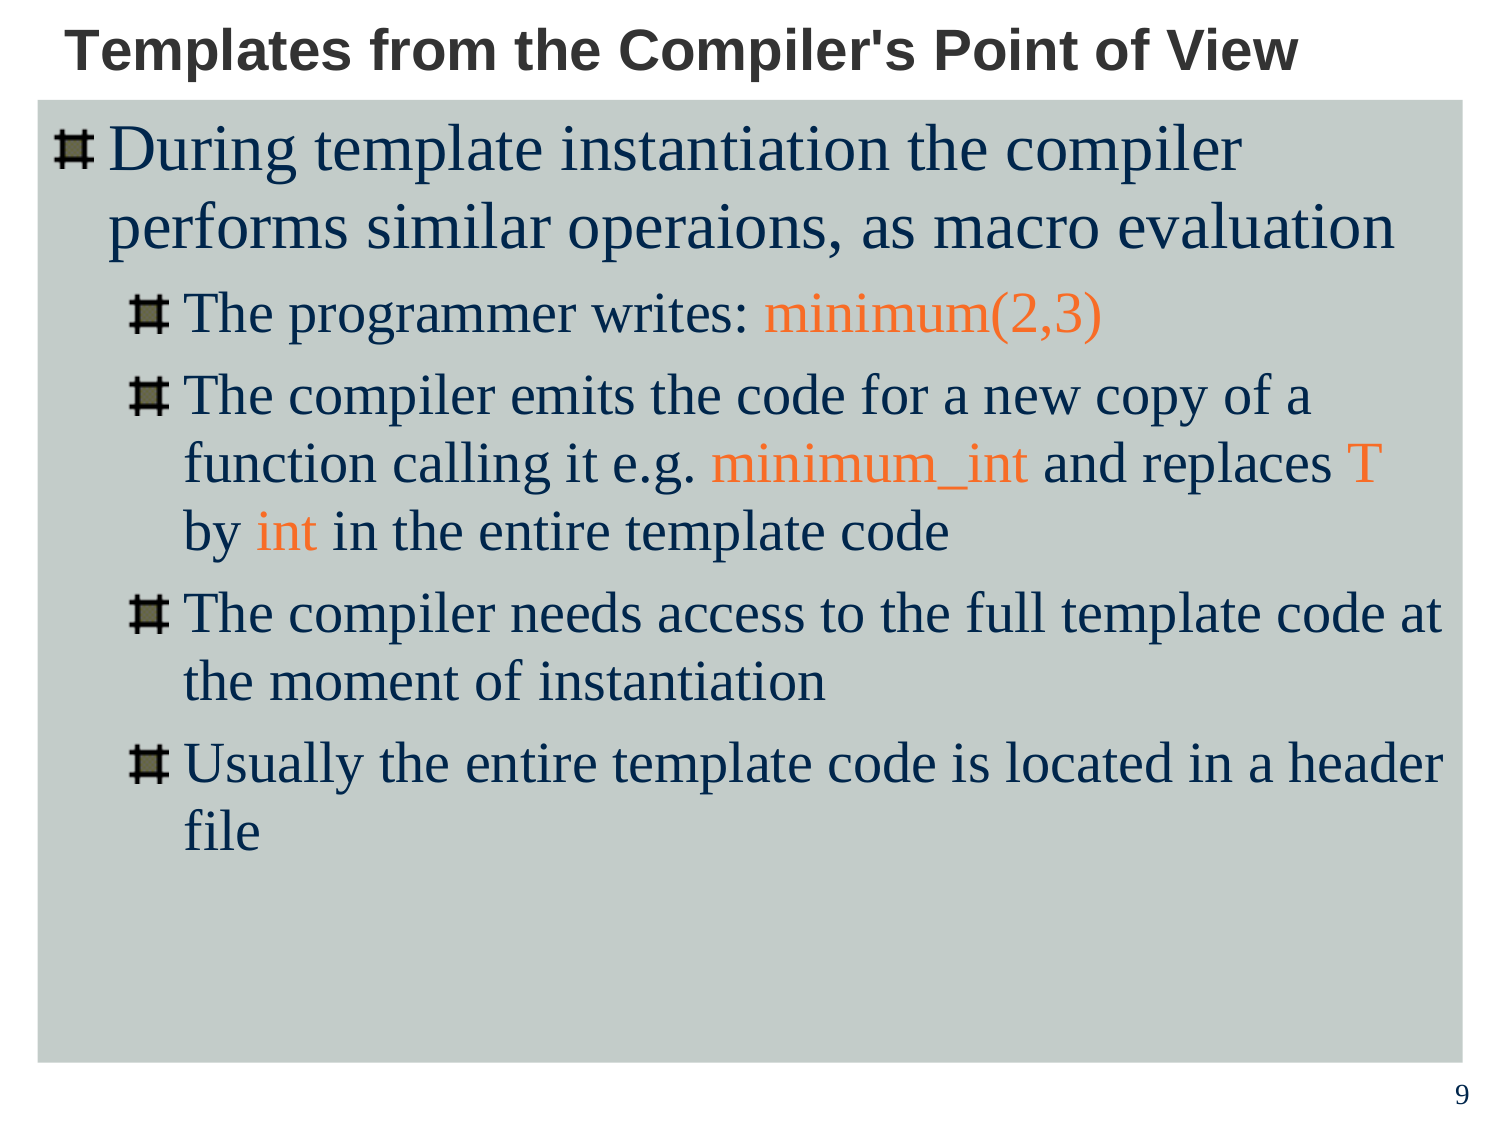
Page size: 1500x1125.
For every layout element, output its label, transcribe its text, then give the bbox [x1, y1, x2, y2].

list During template instantiation the compiler performs similar operaions, as macro evaluation The programmer writes: minimum(2,3) The compiler emits the code for a new copy of a function calling it e.g. minimum_int and replaces T by int in the entire template code The compiler needs access to the full template code at the moment of instantiation Usually the entire template code is located in a header file [37, 99, 1463, 1063]
title Templates from the Compiler's Point of View [50, 0, 1450, 91]
